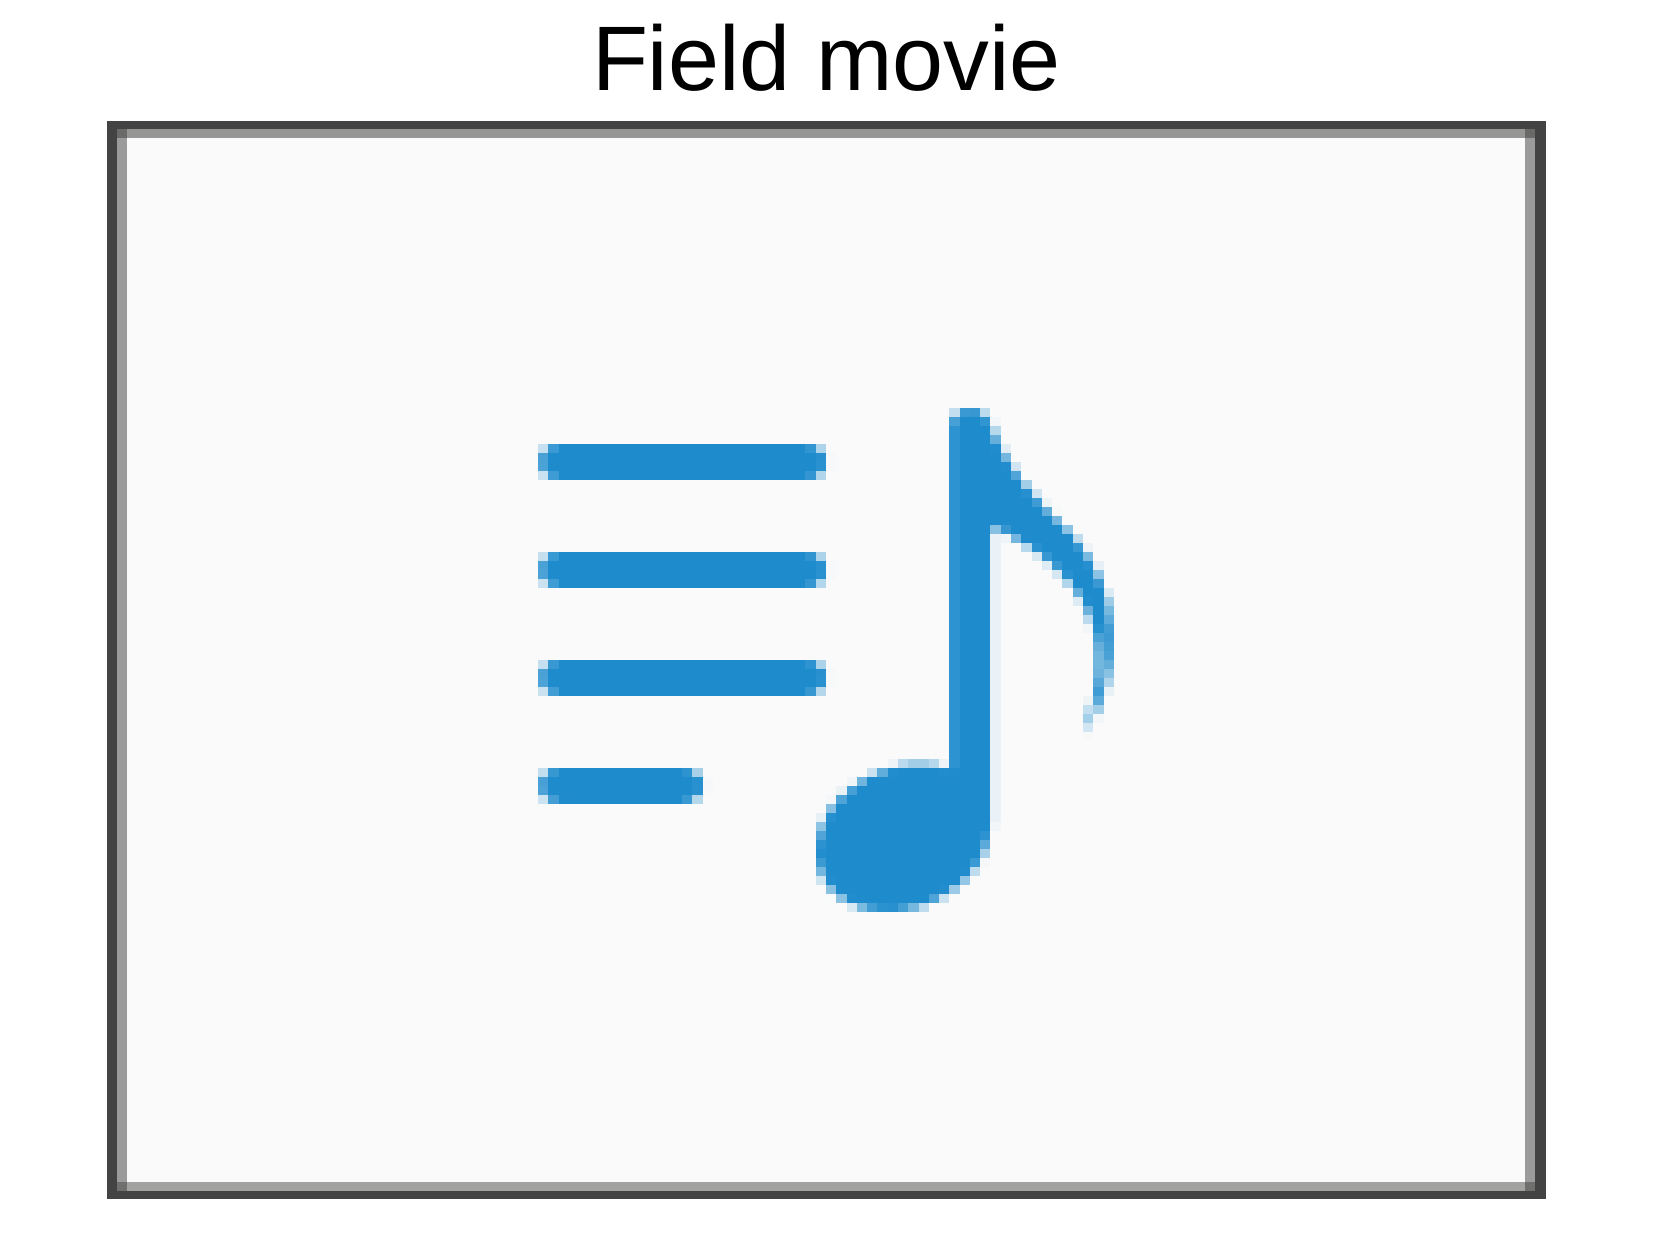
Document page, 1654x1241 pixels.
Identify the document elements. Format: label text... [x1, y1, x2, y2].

title Field movie [82, 0, 1571, 162]
text_box [106, 120, 1547, 1201]
